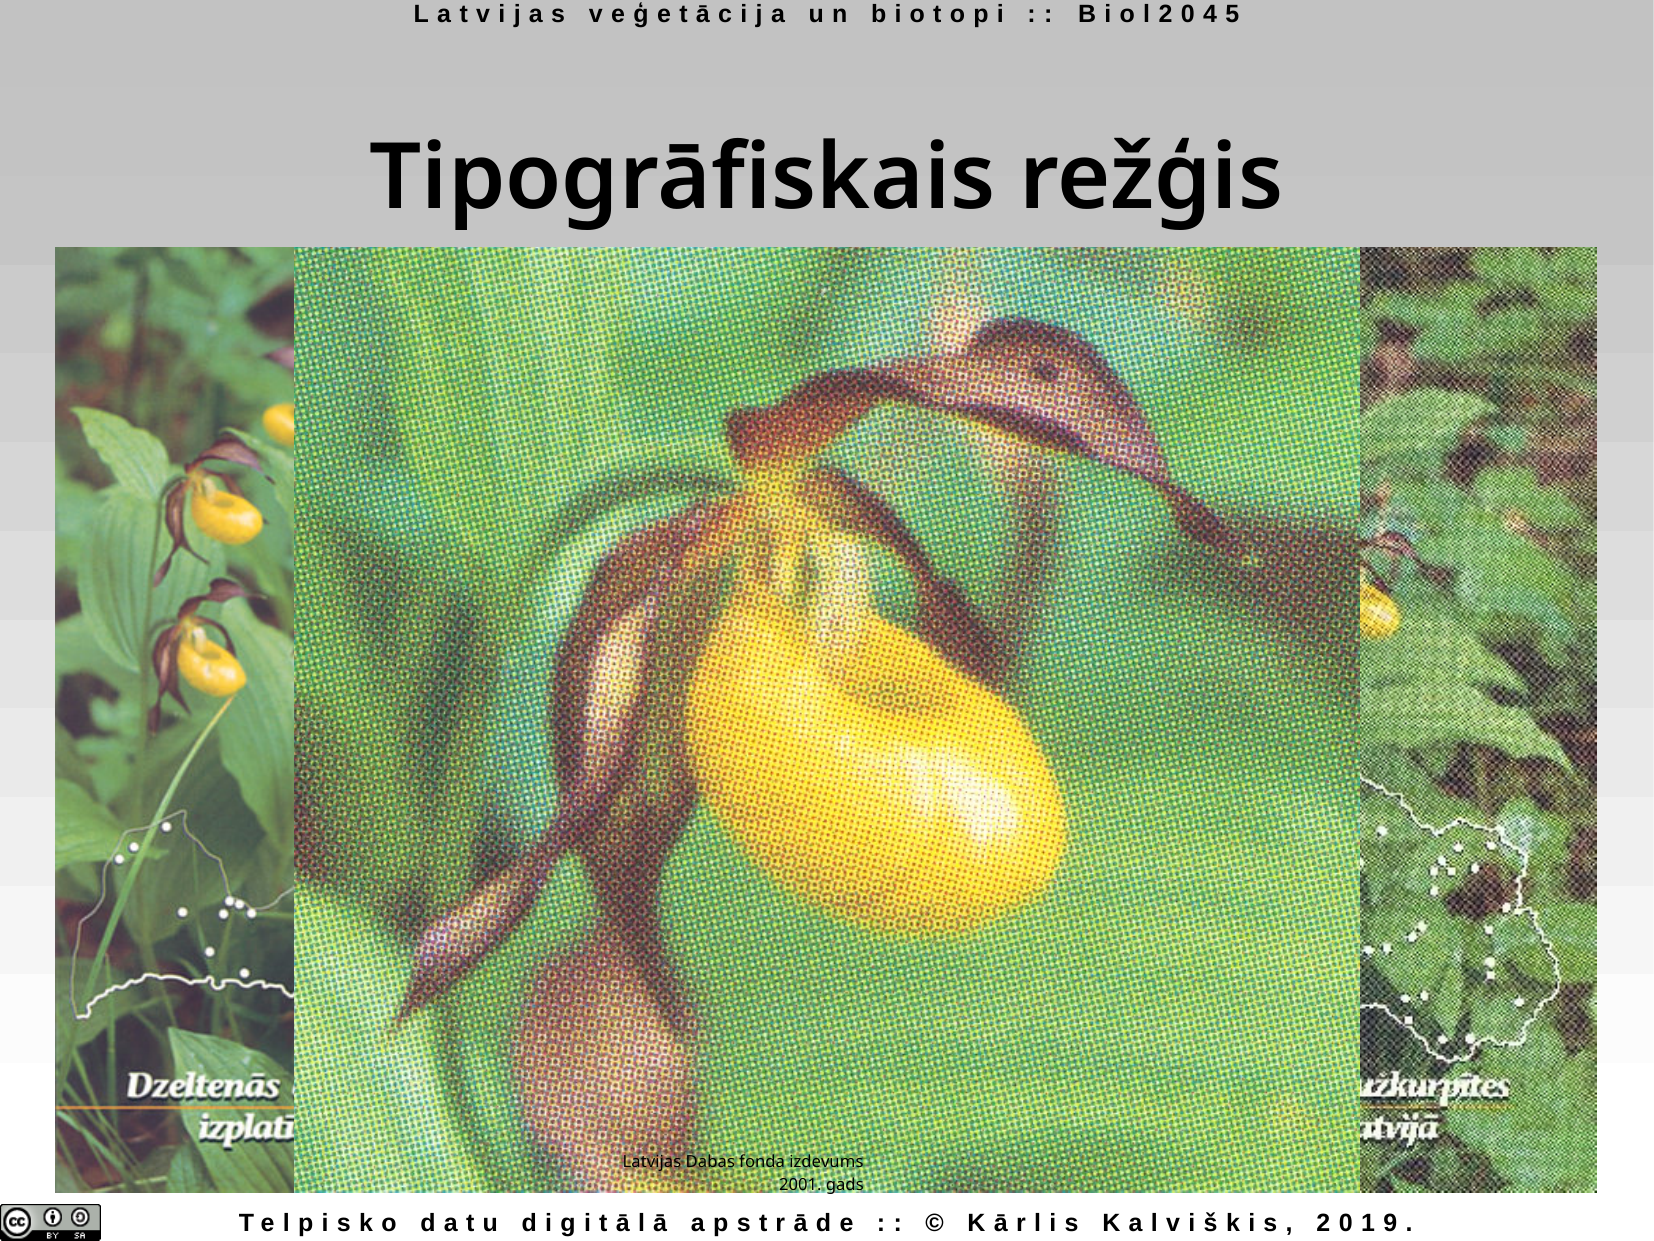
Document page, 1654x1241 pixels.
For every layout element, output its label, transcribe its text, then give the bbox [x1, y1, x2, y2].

title Tipogrāfiskais režģis [29, 49, 1625, 296]
text_box Latvijas Dabas fonda izdevums 2001. gads [622, 1149, 1037, 1190]
picture [0, 0, 1654, 1241]
